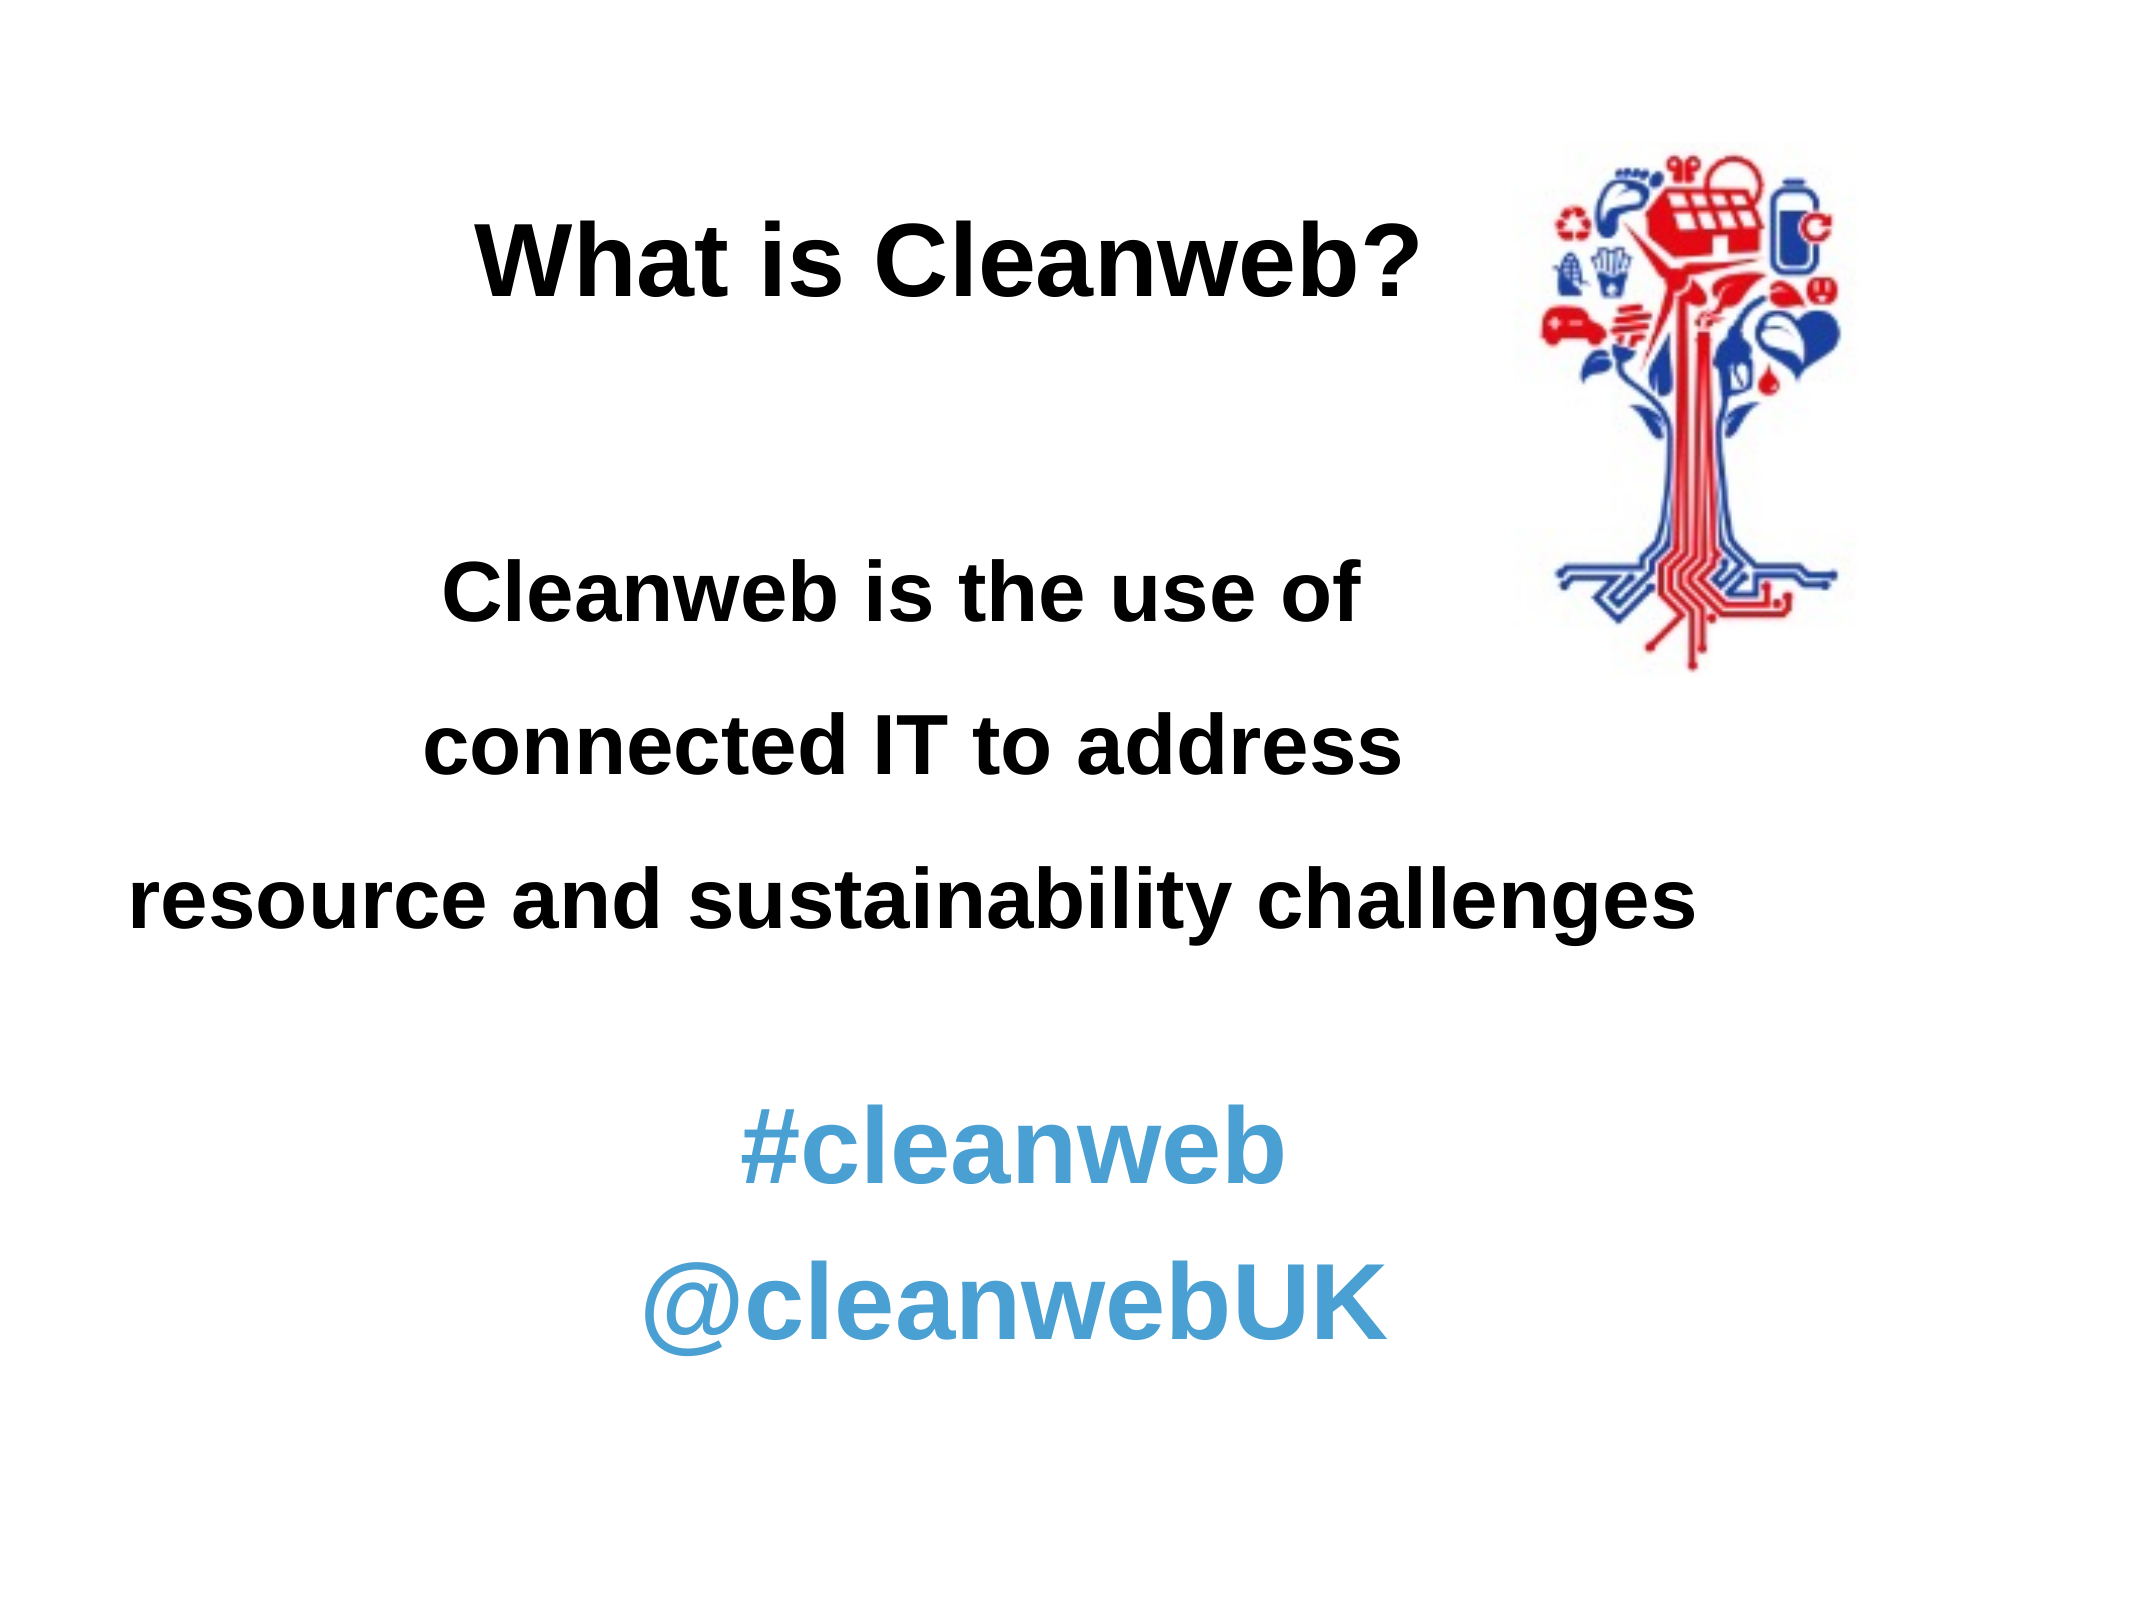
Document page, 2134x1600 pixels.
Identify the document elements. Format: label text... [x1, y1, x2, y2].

text_box What is Cleanweb? [466, 183, 1434, 326]
text_box #cleanweb @cleanwebUK [155, 1048, 1873, 1362]
text_box Cleanweb is the use of connected IT to address resource and sustainability challenges [119, 475, 1709, 954]
picture [1419, 142, 1966, 688]
